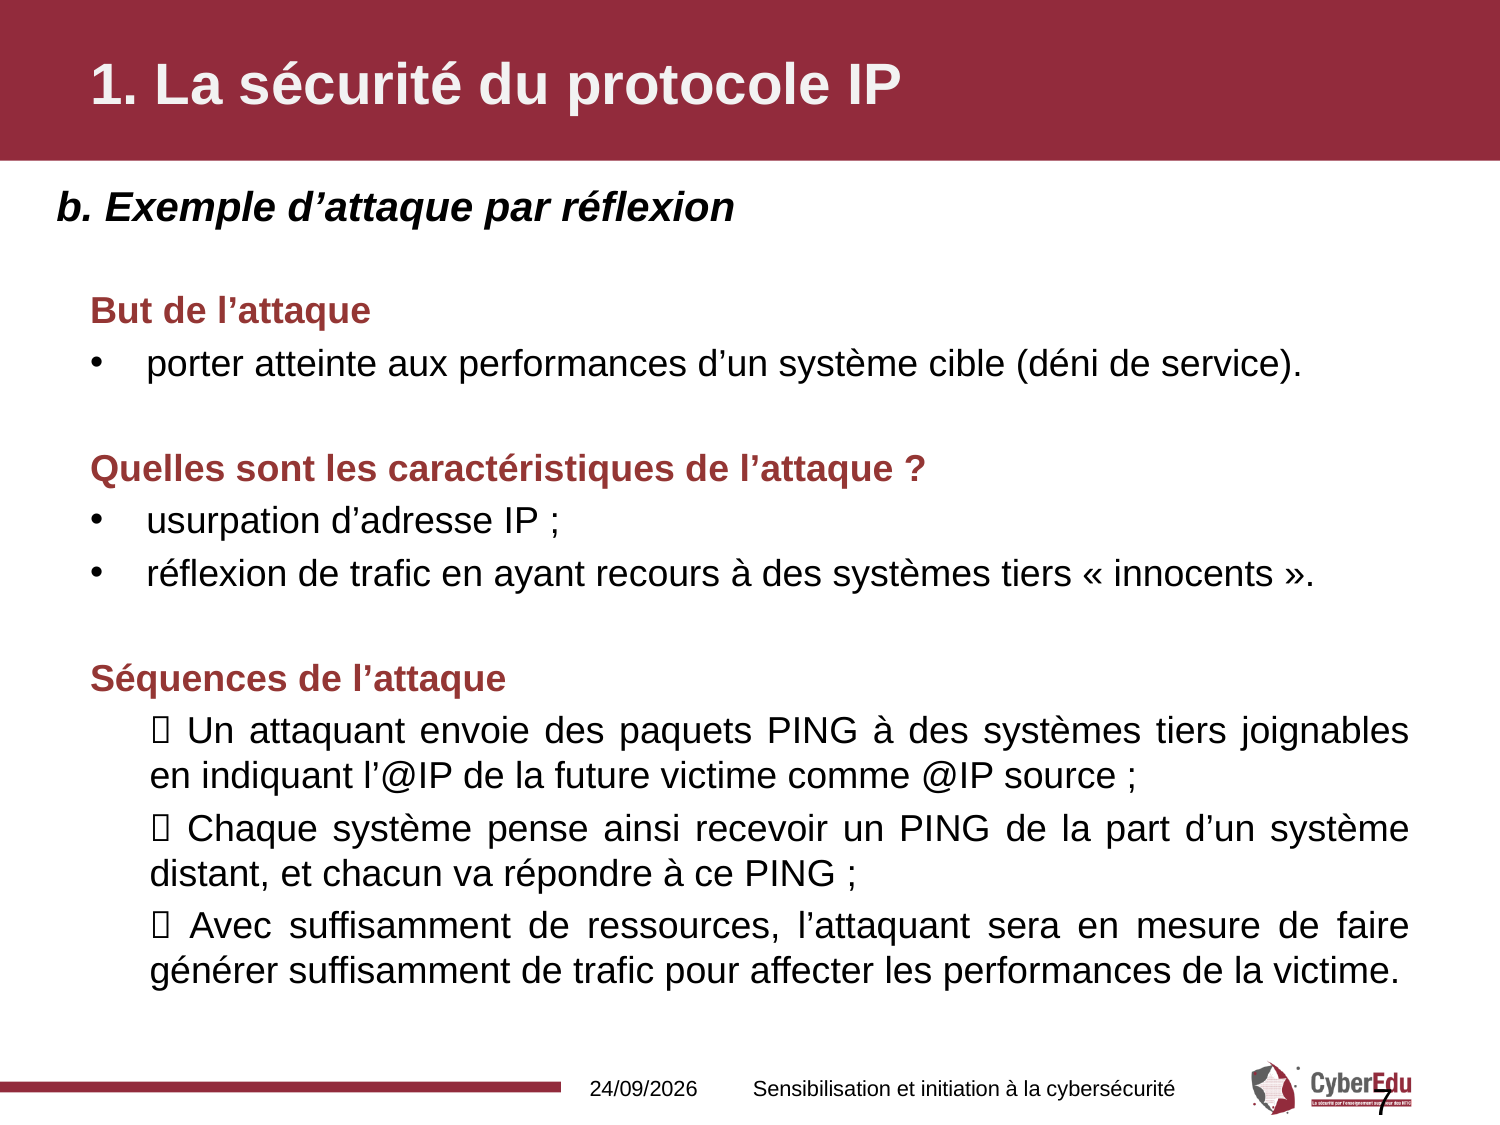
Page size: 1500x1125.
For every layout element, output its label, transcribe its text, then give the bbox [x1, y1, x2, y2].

slide_number 15/11/2020 [561, 1057, 727, 1118]
text_box b. Exemple d’attaque par réflexion [41, 172, 1471, 268]
footer Sensibilisation et initiation à la cybersécurité [738, 1057, 1236, 1118]
title 1. La sécurité du protocole IP [75, 1, 1425, 161]
list But de l’attaque porter atteinte aux performances d’un système cible (déni de service). Quelles sont les caractéristiques de l’attaque ? usurpation d’adresse IP ; réflexion de trafic en ayant recours à des systèmes tiers « innocents ». Séquences de l’attaque  Un attaquant envoie des paquets PING à des systèmes tiers joignables en indiquant l’@IP de la future victime comme @IP source ;  Chaque système pense ainsi recevoir un PING de la part d’un système distant, et chacun va répondre à ce PING ;  Avec suffisamment de ressources, l’attaquant sera en mesure de faire générer suffisamment de trafic pour affecter les performances de la victime. [75, 278, 1425, 1035]
picture [1246, 1060, 1412, 1115]
